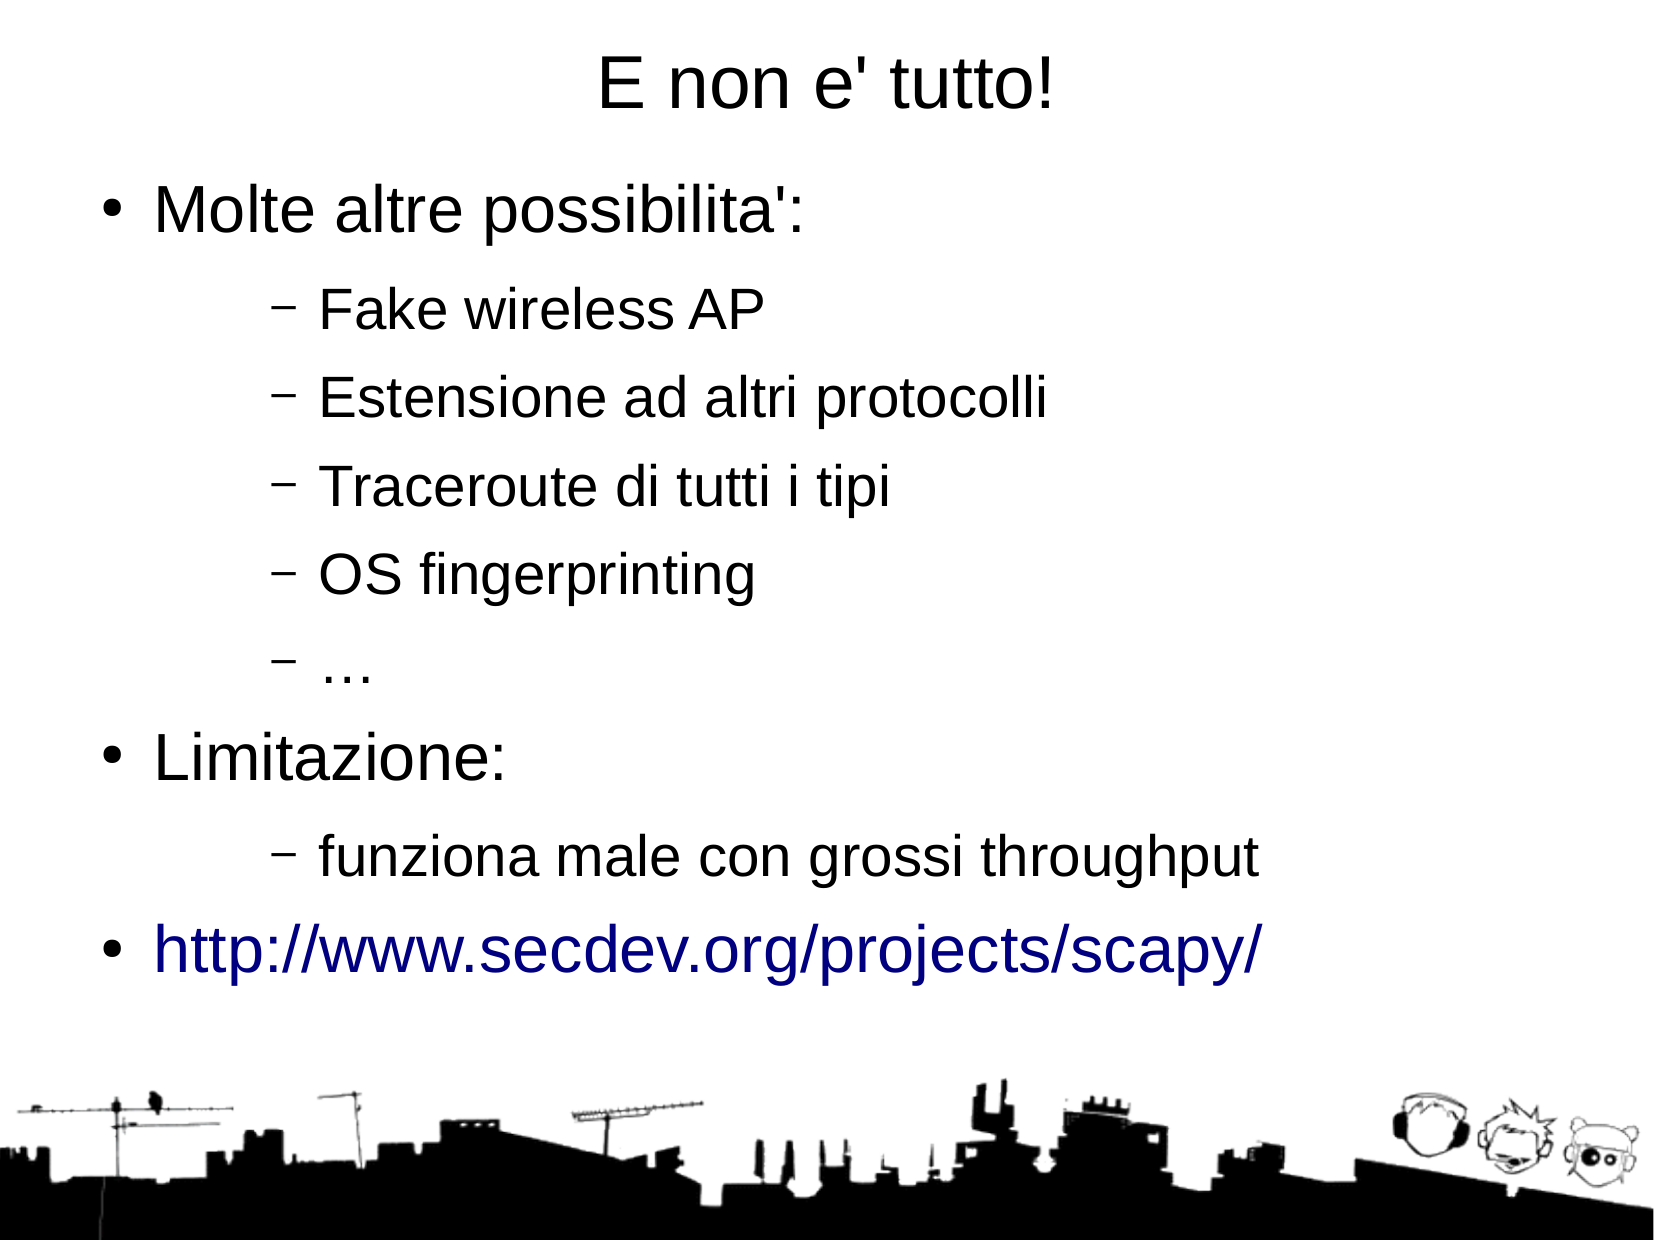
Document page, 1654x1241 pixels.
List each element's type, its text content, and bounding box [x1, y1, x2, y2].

list Molte altre possibilita': Fake wireless AP Estensione ad altri protocolli Traceroute di tutti i tipi OS fingerprinting … Limitazione: funziona male con grossi throughput http://www.secdev.org/projects/scapy/ [82, 172, 1571, 1058]
picture [0, 1077, 1654, 1240]
title E non e' tutto! [82, 0, 1571, 172]
